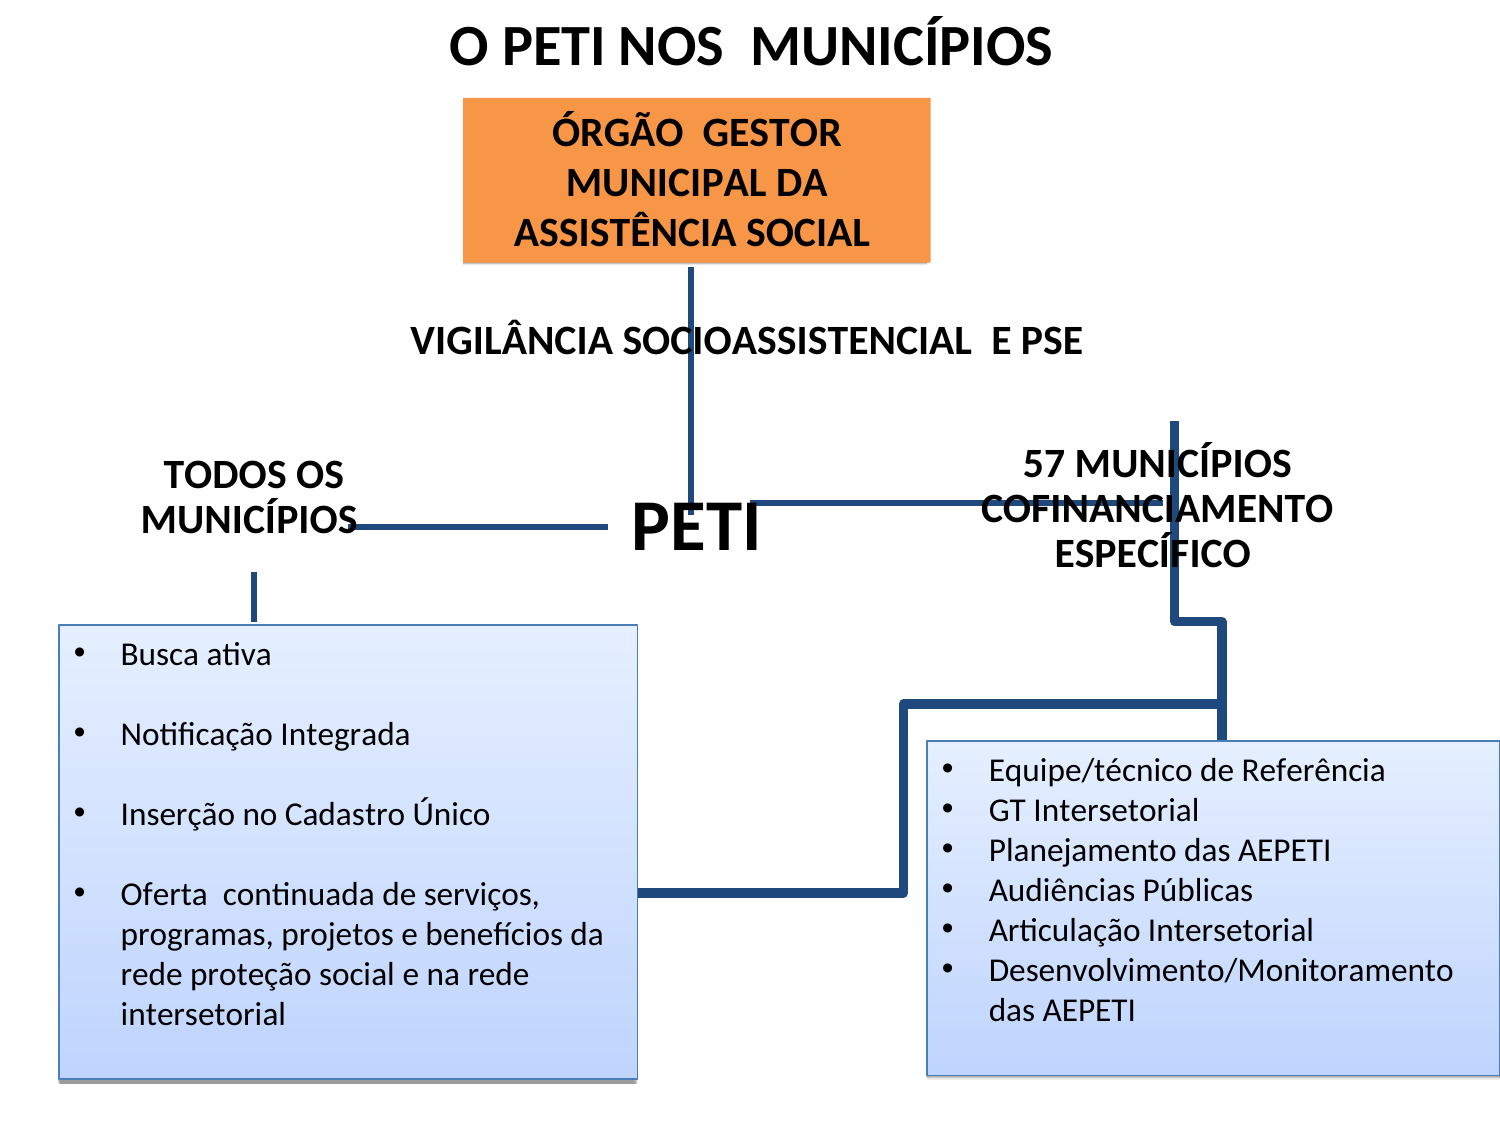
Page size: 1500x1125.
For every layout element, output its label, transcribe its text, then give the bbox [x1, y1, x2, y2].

text_box Equipe/técnico de Referência GT Intersetorial Planejamento das AEPETI Audiências Públicas Articulação Intersetorial Desenvolvimento/Monitoramento das AEPETI [927, 741, 1500, 1076]
text_box ÓRGÃO GESTOR MUNICIPAL DA ASSISTÊNCIA SOCIAL [463, 97, 931, 263]
text_box Busca ativa Notificação Integrada Inserção no Cadastro Único Oferta continuada de serviços, programas, projetos e benefícios da rede proteção social e na rede intersetorial [58, 625, 638, 1080]
text_box O PETI NOS MUNICÍPIOS [126, 0, 1376, 85]
